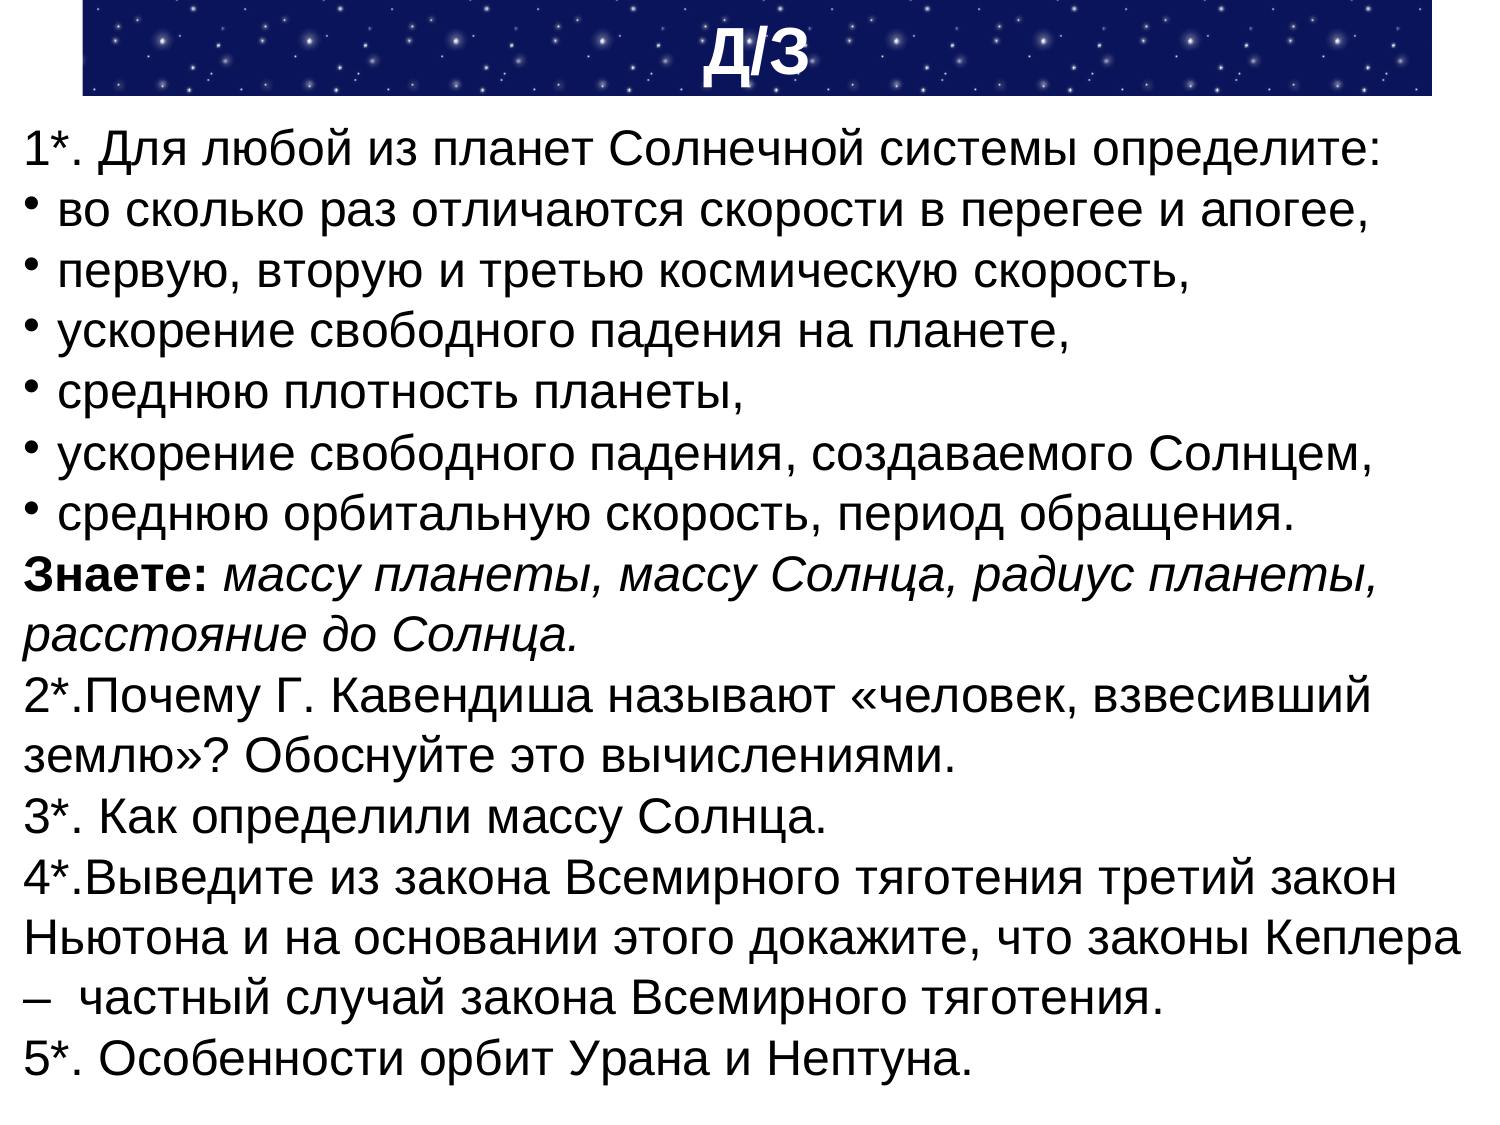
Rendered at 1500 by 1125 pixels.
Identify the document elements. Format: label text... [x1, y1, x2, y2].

title Д/З [82, 0, 1432, 90]
subtitle 1*. Для любой из планет Солнечной системы определите: во сколько раз отличаются скорости в перегее и апогее, первую, вторую и третью космическую скорость, ускорение свободного падения на планете, среднюю плотность планеты, ускорение свободного падения, создаваемого Солнцем, среднюю орбитальную скорость, период обращения. Знаете: массу планеты, массу Солнца, радиус планеты, расстояние до Солнца. 2*.Почему Г. Кавендиша называют «человек, взвесивший землю»? Обоснуйте это вычислениями. 3*. Как определили массу Солнца. 4*.Выведите из закона Всемирного тяготения третий закон Ньютона и на основании этого докажите, что законы Кеплера – частный случай закона Всемирного тяготения. 5*. Особенности орбит Урана и Нептуна. [23, 90, 1477, 1111]
